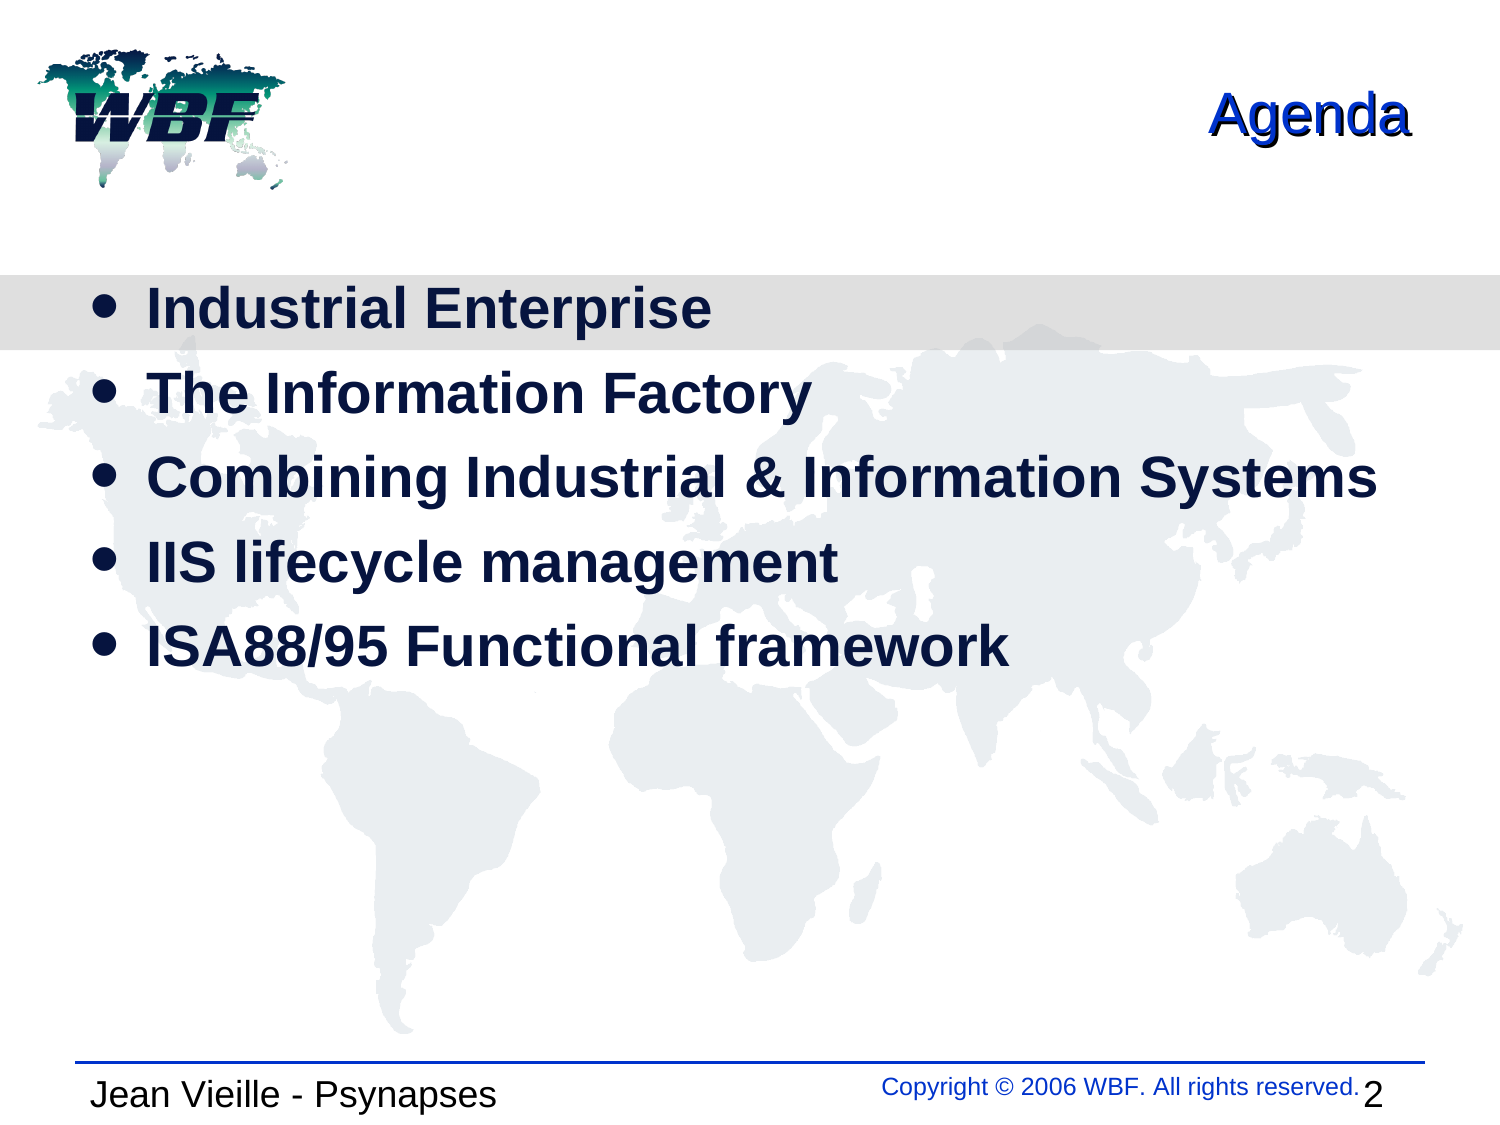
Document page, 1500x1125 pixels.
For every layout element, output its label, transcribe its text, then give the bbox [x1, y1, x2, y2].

text_box [1426, 275, 1500, 351]
list Industrial Enterprise The Information Factory Combining Industrial & Information Systems IIS lifecycle management ISA88/95 Functional framework [75, 262, 1426, 1006]
title Agenda [387, 45, 1426, 176]
picture [37, 351, 1463, 1034]
picture [37, 49, 288, 190]
text_box [0, 275, 75, 351]
